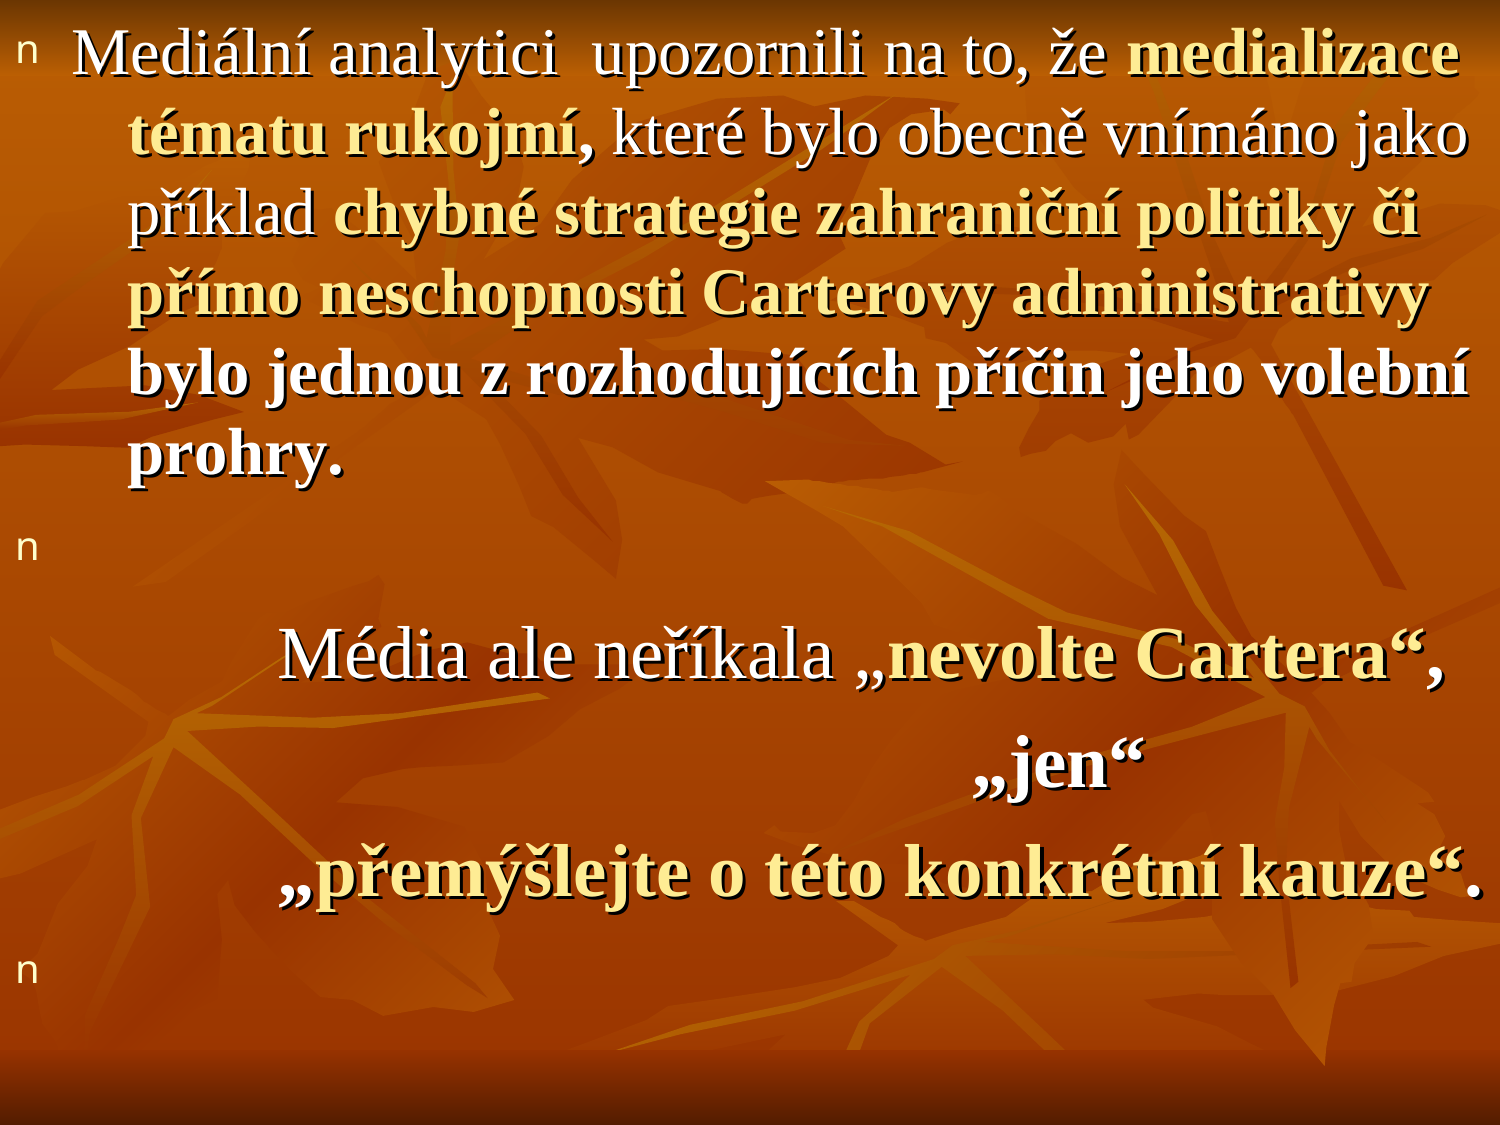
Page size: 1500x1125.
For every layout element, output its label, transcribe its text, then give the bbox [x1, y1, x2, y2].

list Mediální analytici upozornili na to, že medializace tématu rukojmí, které bylo obecně vnímáno jako příklad chybné strategie zahraniční politiky či přímo neschopnosti Carterovy administrativy bylo jednou z rozhodujících příčin jeho volební prohry. Média ale neříkala „nevolte Cartera“, „jen“ „přemýšlejte o této konkrétní kauze“. [0, 0, 1500, 1125]
